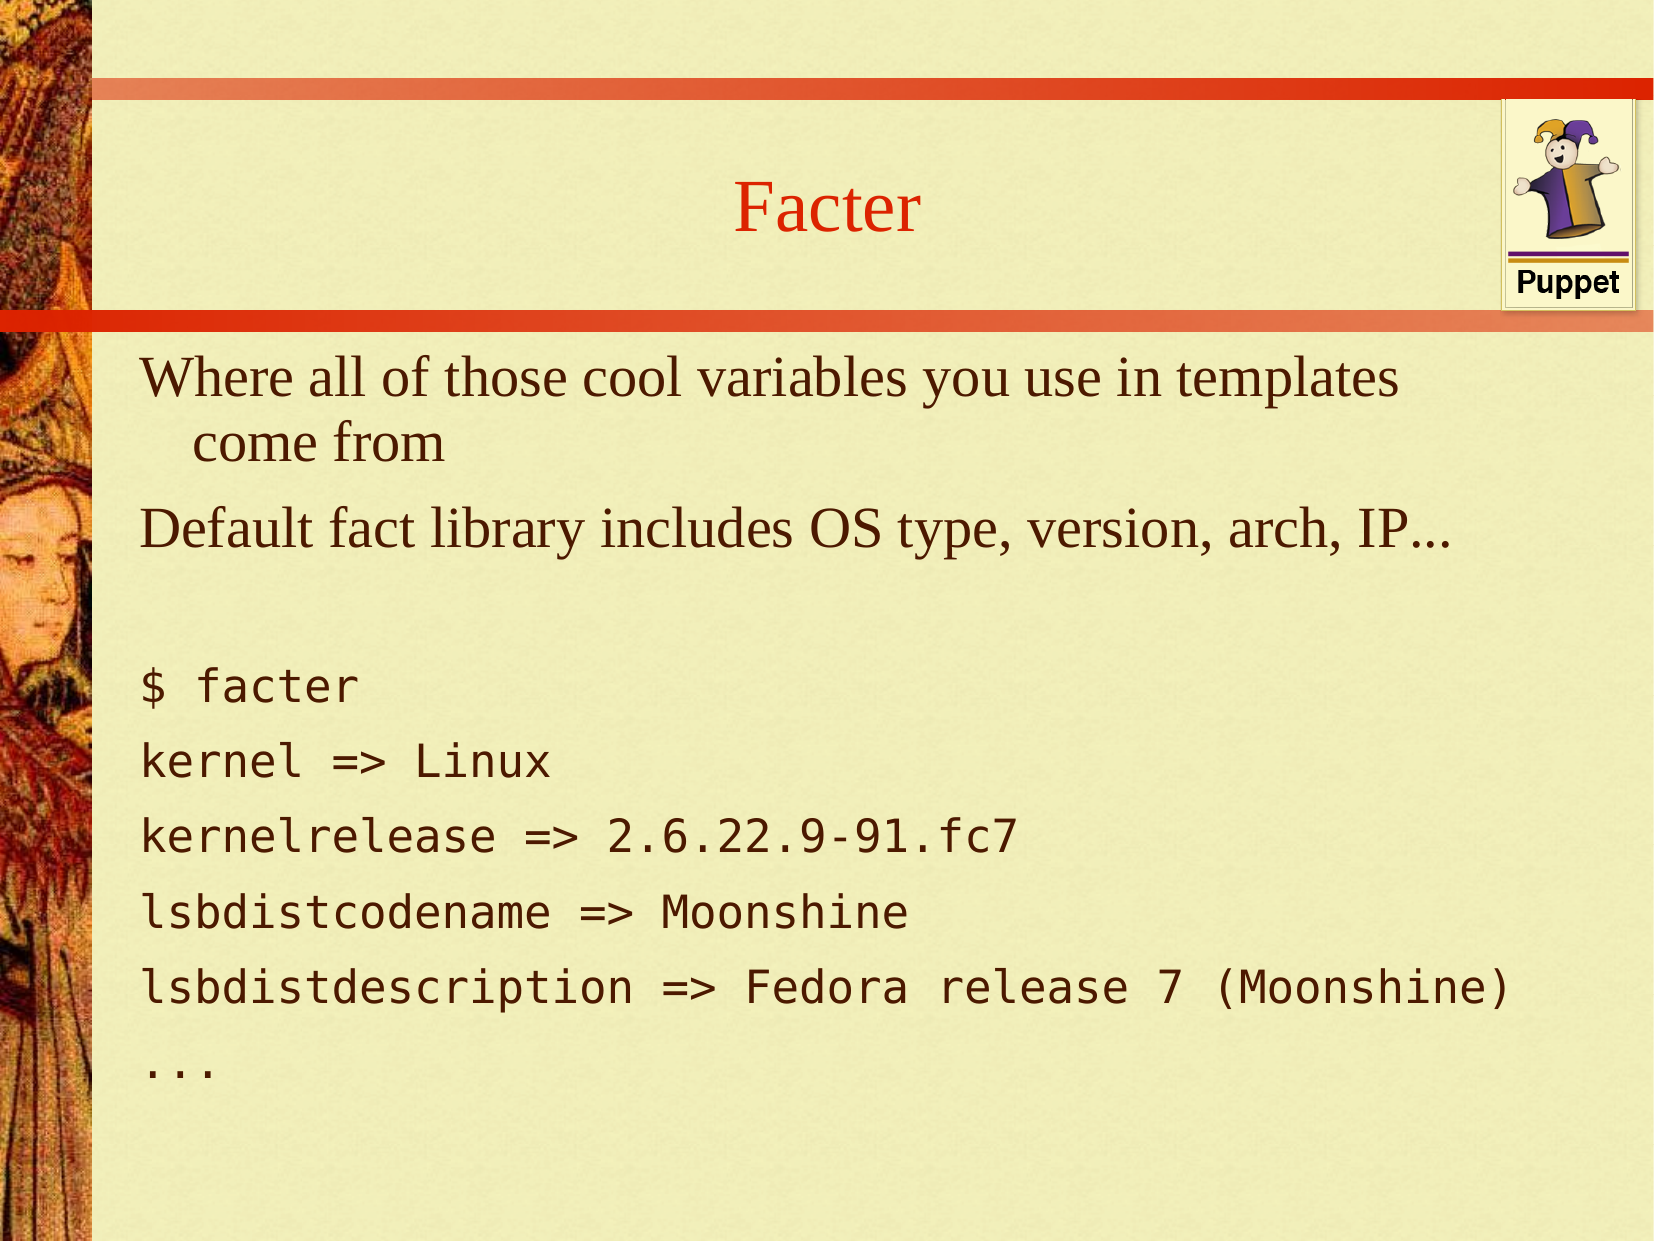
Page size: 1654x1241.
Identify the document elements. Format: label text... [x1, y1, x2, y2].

title Facter [121, 102, 1534, 311]
picture [0, 0, 1654, 1241]
list Where all of those cool variables you use in templates come from Default fact library includes OS type, version, arch, IP... $ facter kernel => Linux kernelrelease => 2.6.22.9-91.fc7 lsbdistcodename => Moonshine lsbdistdescription => Fedora release 7 (Moonshine) ... [121, 344, 1534, 1127]
